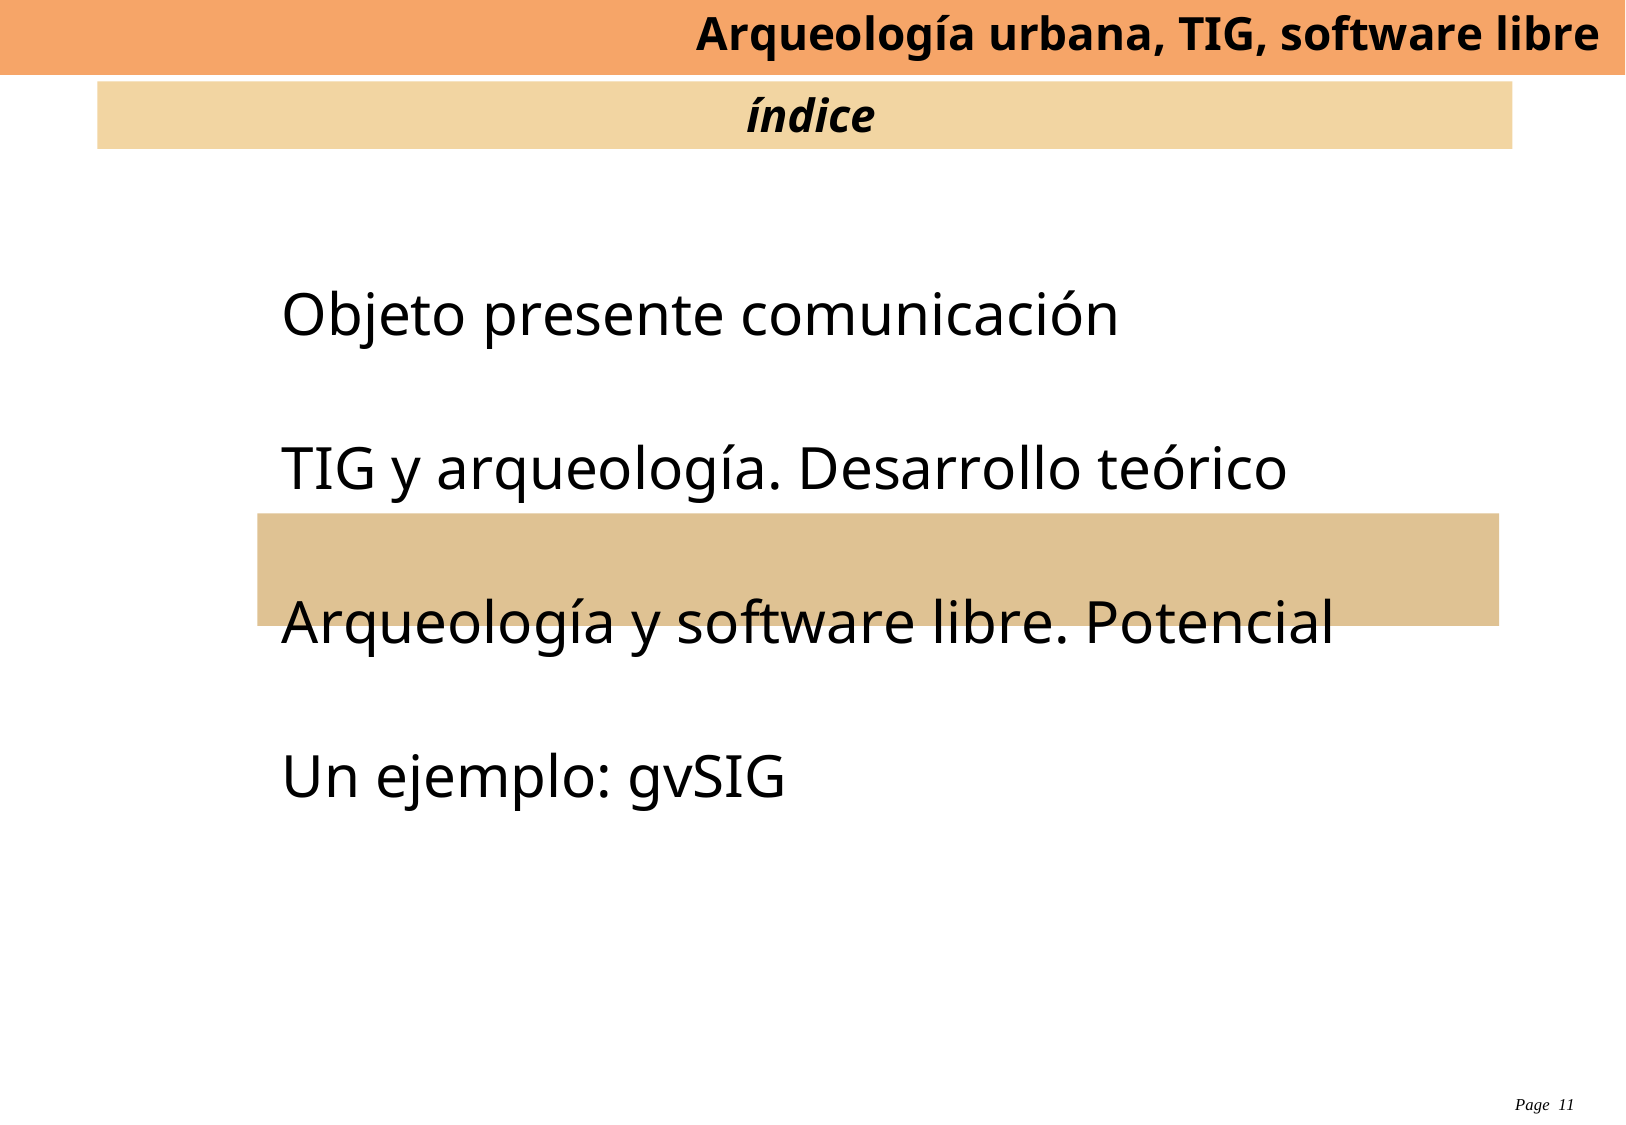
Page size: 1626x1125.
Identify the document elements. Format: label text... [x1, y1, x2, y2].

text_box [0, 0, 1626, 75]
text_box [257, 513, 269, 626]
text_box Arqueología urbana, TIG, software libre [600, 0, 1616, 73]
text_box Objeto presente comunicación TIG y arqueología. Desarrollo teórico Arqueología y software libre. Potencial Un ejemplo: gvSIG [269, 243, 1498, 822]
text_box índice [97, 81, 1513, 149]
